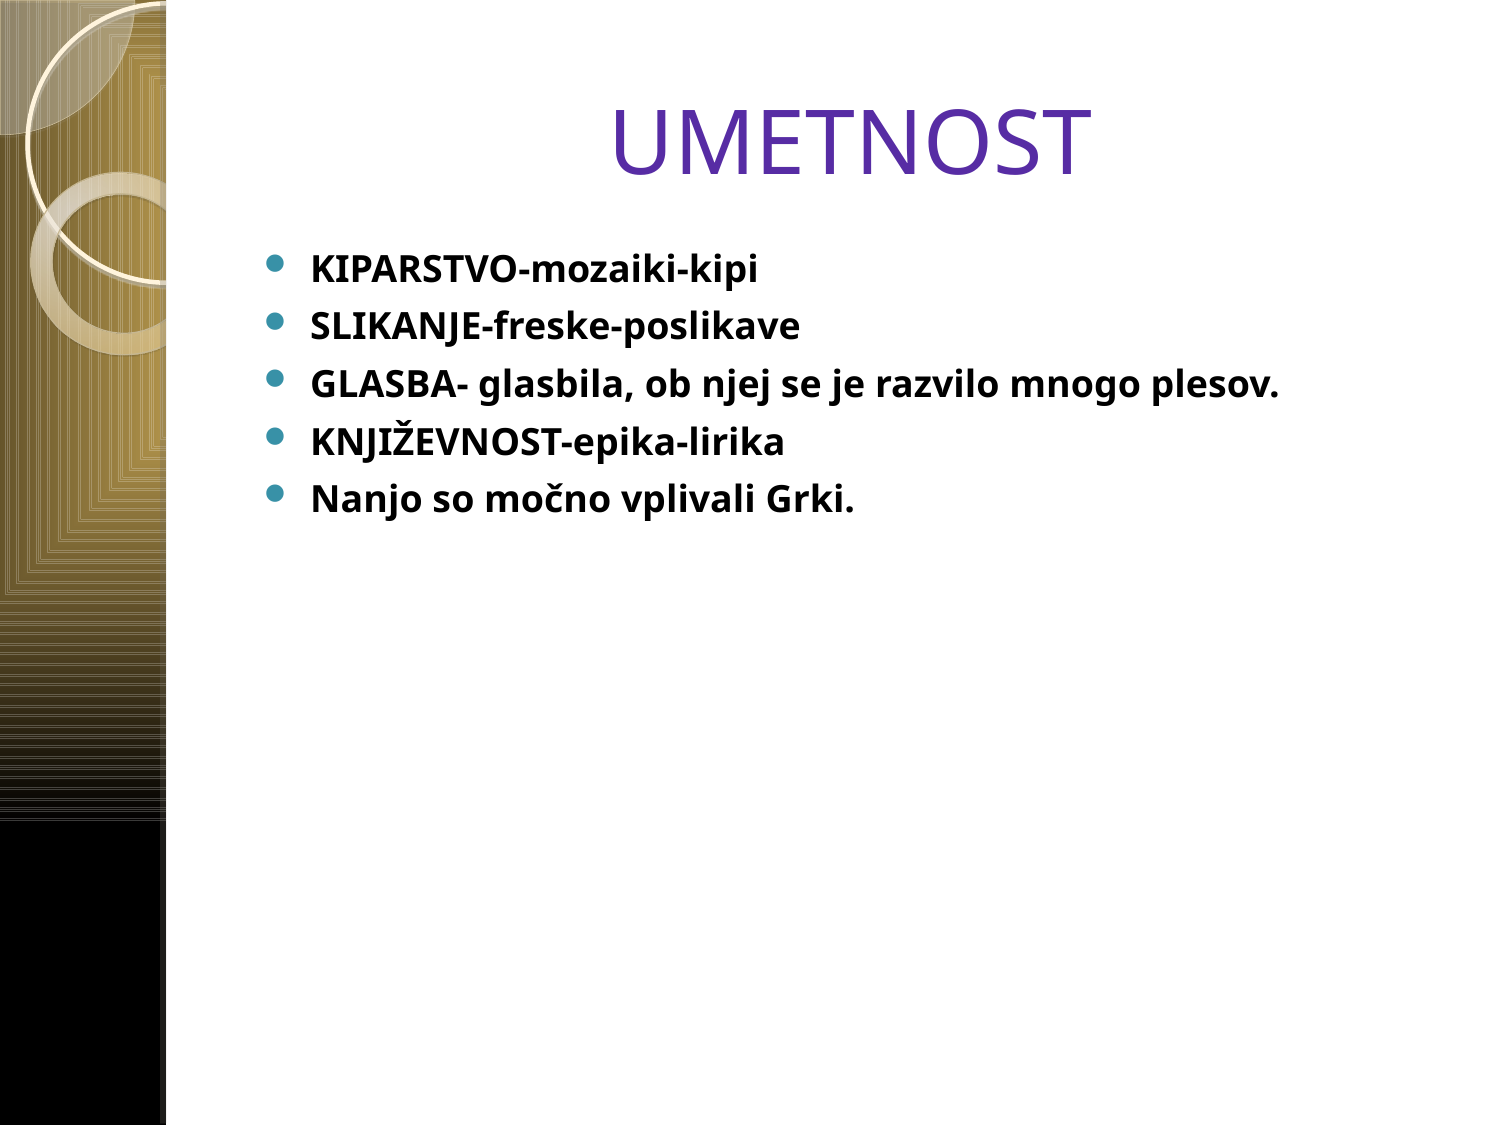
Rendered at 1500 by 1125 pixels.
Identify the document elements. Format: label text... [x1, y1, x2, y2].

list KIPARSTVO-mozaiki-kipi SLIKANJE-freske-poslikave GLASBA- glasbila, ob njej se je razvilo mnogo plesov. KNJIŽEVNOST-epika-lirika Nanjo so močno vplivali Grki. [235, 237, 1466, 1025]
title UMETNOST [235, 45, 1466, 233]
